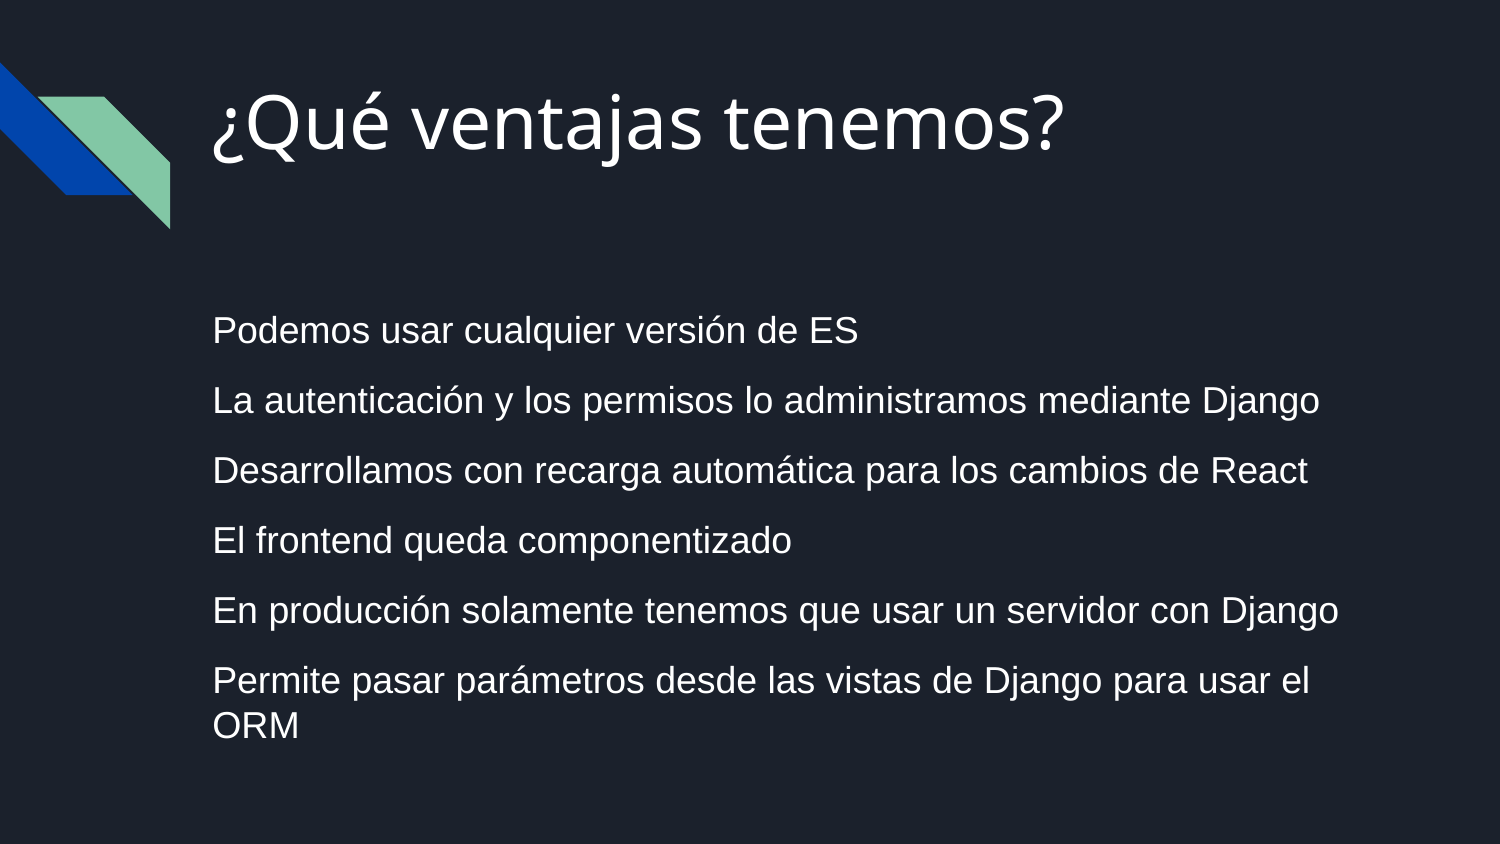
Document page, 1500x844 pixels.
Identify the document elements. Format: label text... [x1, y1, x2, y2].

list ¿Qué ventajas tenemos? [197, 59, 1211, 139]
list Podemos usar cualquier versión de ES La autenticación y los permisos lo administramos mediante Django Desarrollamos con recarga automática para los cambios de React El frontend queda componentizado En producción solamente tenemos que usar un servidor con Django Permite pasar parámetros desde las vistas de Django para usar el ORM [197, 291, 1421, 769]
